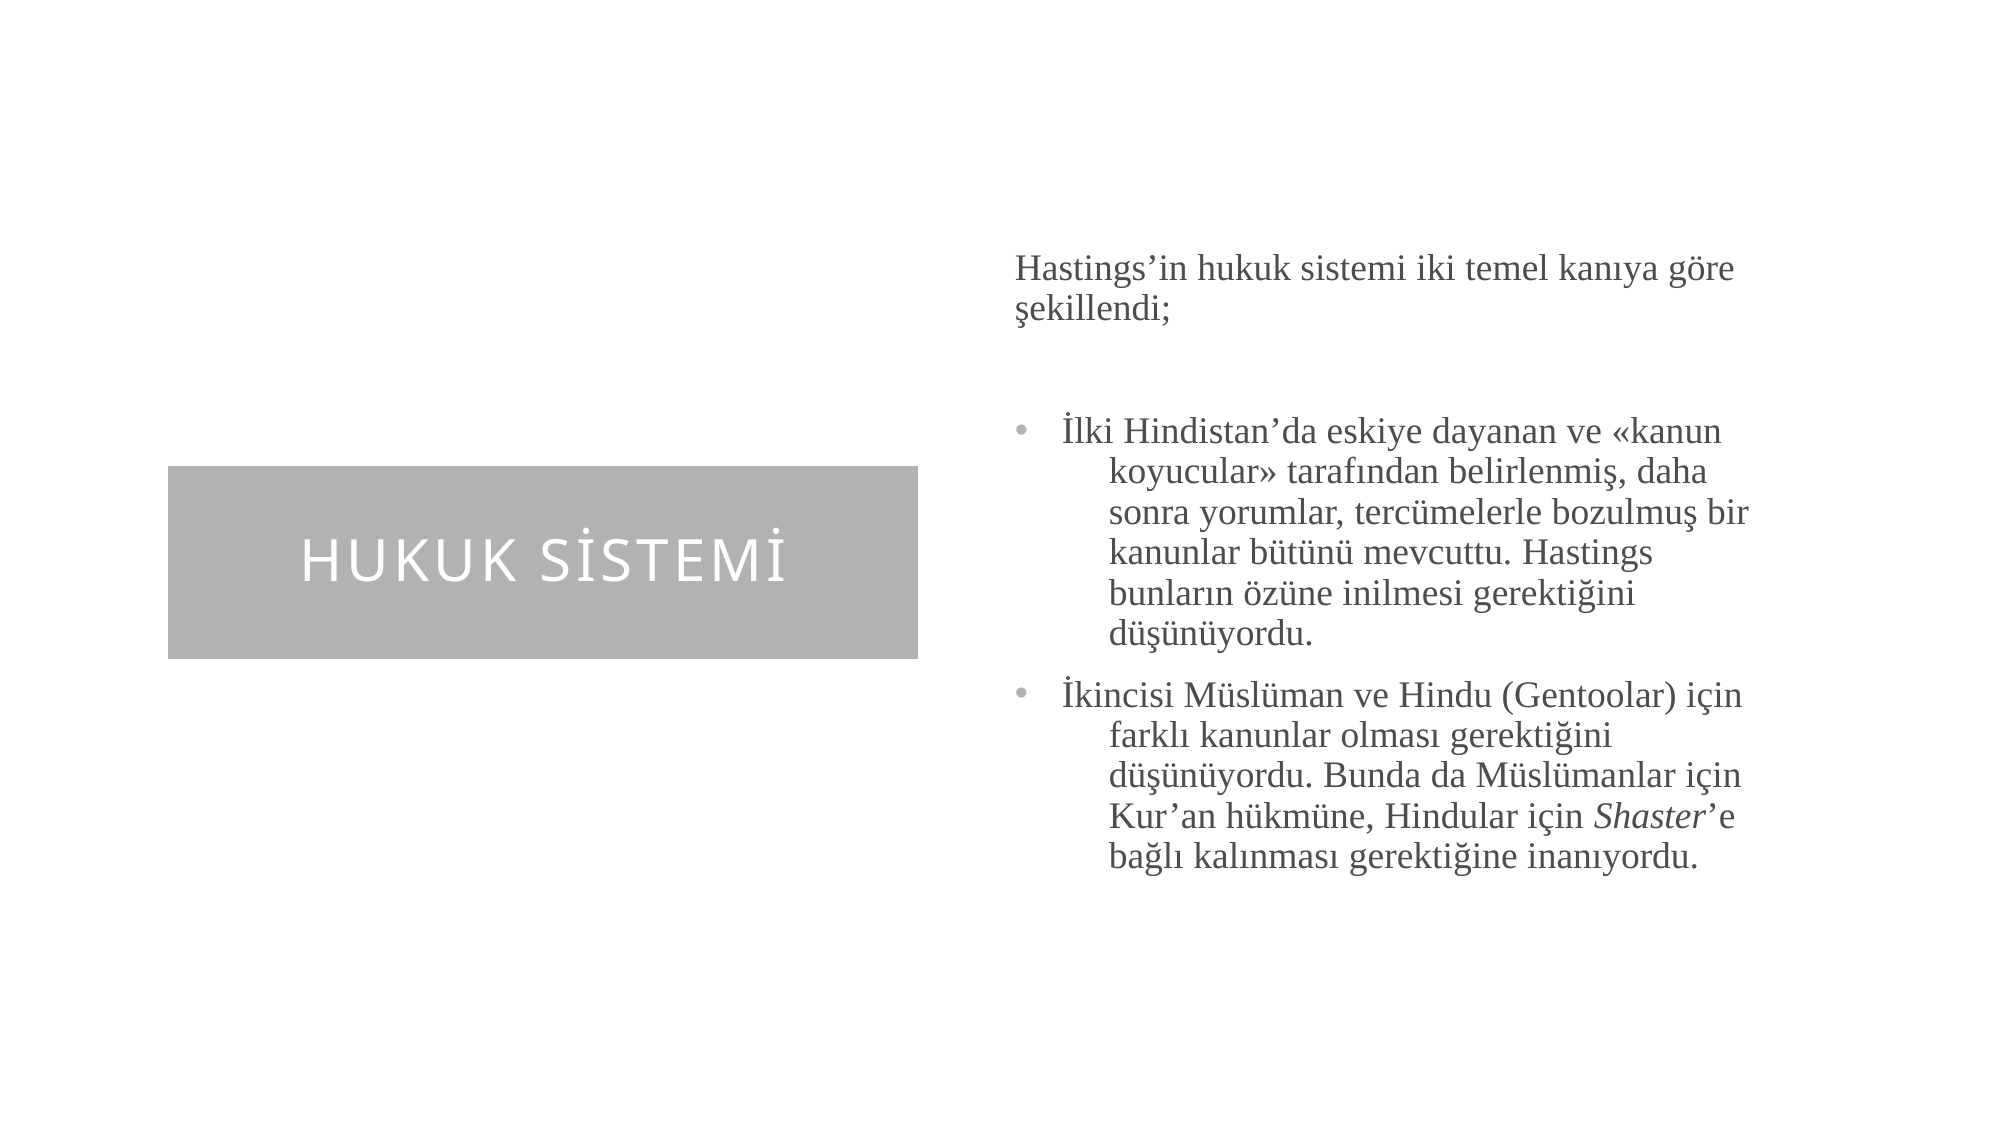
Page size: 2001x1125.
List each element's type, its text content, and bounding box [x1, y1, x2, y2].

list Hastings’in hukuk sistemi iki temel kanıya göre şekillendi; İlki Hindistan’da eskiye dayanan ve «kanun koyucular» tarafından belirlenmiş, daha sonra yorumlar, tercümelerle bozulmuş bir kanunlar bütünü mevcuttu. Hastings bunların özüne inilmesi gerektiğini düşünüyordu. İkincisi Müslüman ve Hindu (Gentoolar) için farklı kanunlar olması gerektiğini düşünüyordu. Bunda da Müslümanlar için Kur’an hükmüne, Hindular için Shaster’e bağlı kalınması gerektiğine inanıyordu. [999, 236, 1791, 889]
title Hukuk Sistemi [183, 481, 903, 644]
